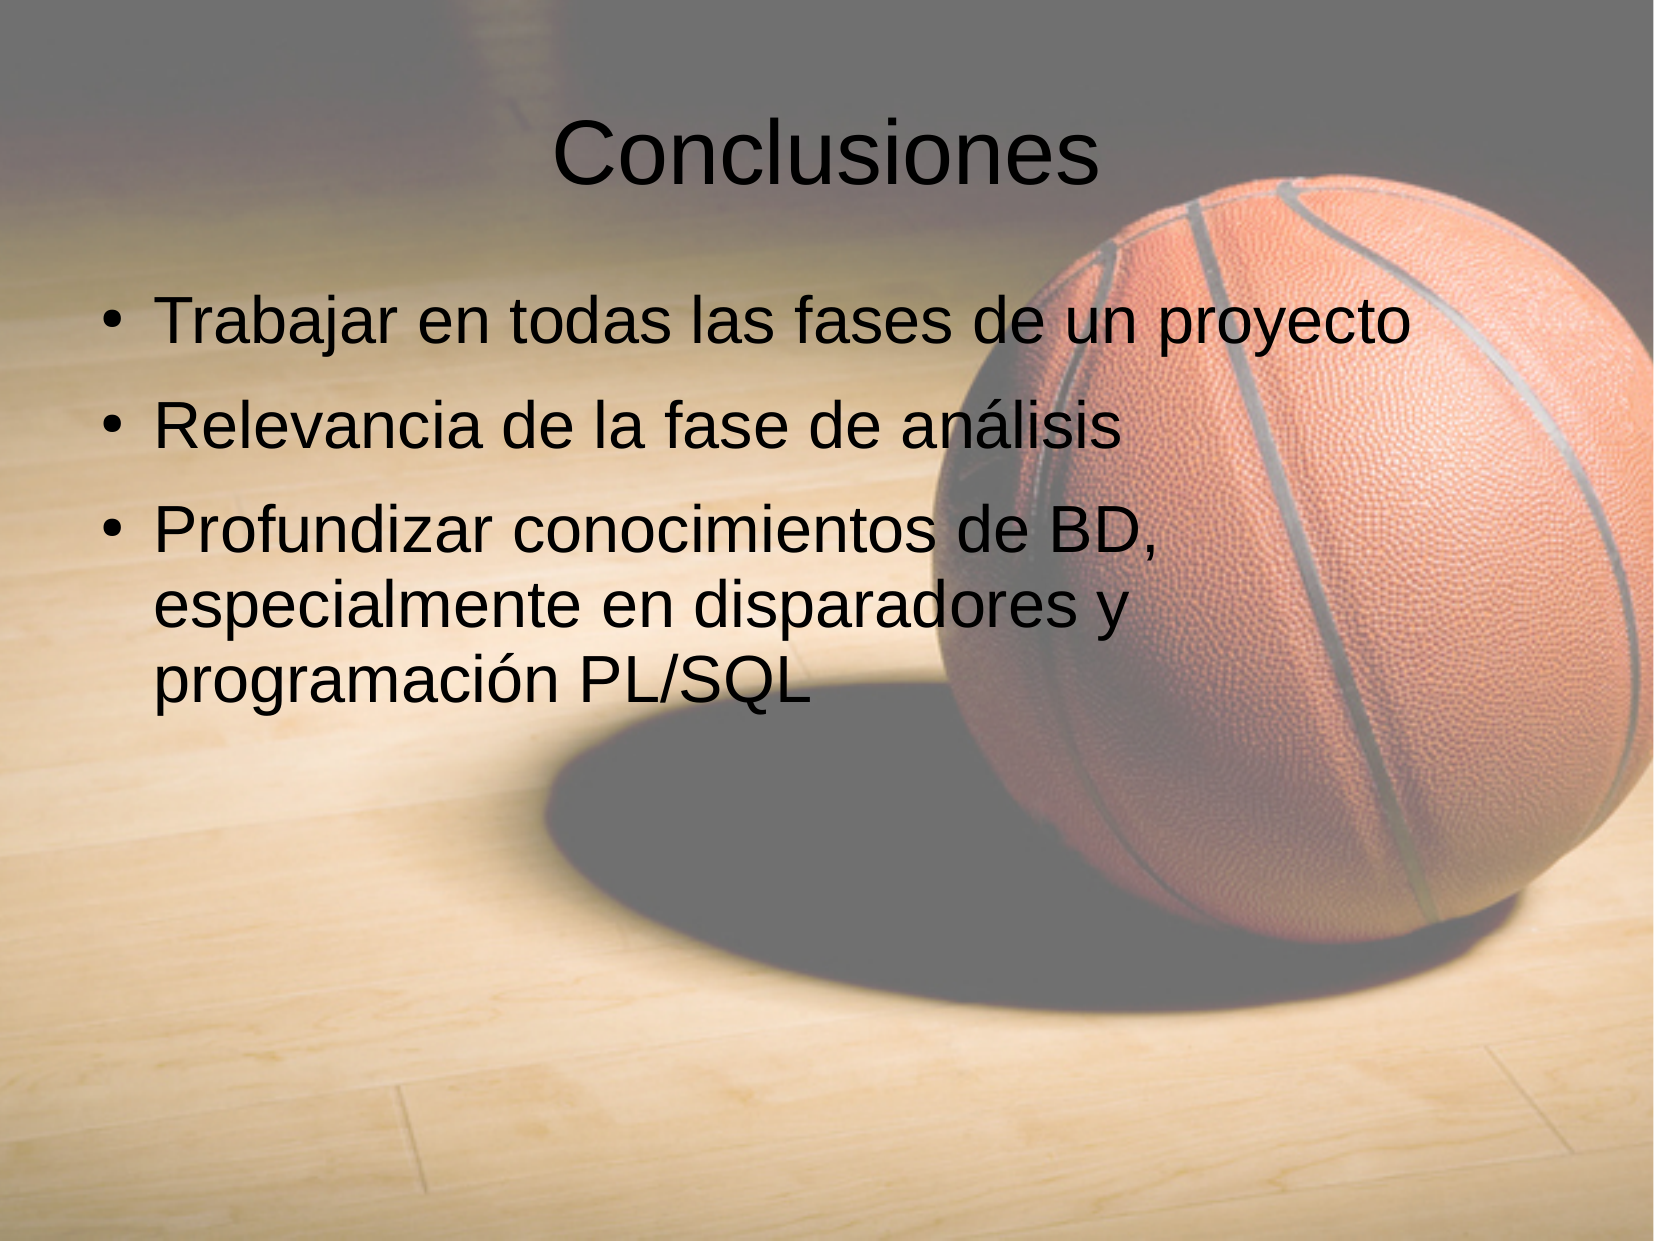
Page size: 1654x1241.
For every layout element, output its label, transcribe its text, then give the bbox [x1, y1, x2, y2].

list Trabajar en todas las fases de un proyecto Relevancia de la fase de análisis Profundizar conocimientos de BD, especialmente en disparadores y programación PL/SQL [82, 283, 1514, 1003]
title Conclusiones [82, 49, 1571, 257]
picture [0, 0, 1654, 1241]
